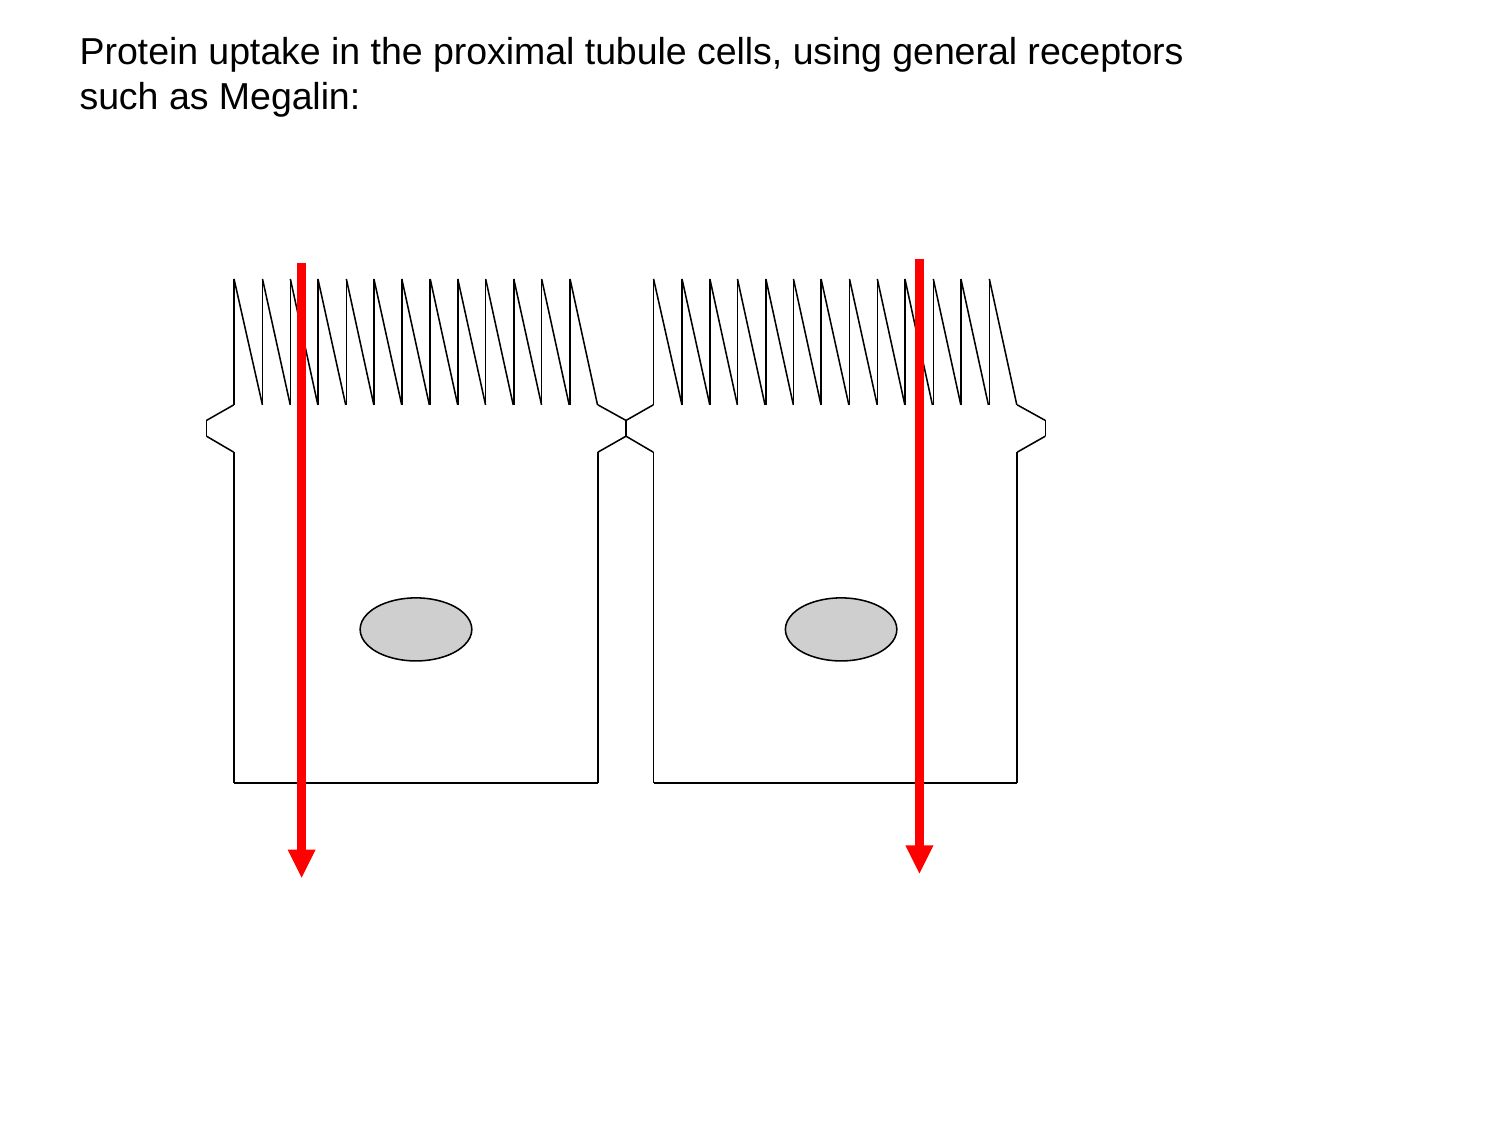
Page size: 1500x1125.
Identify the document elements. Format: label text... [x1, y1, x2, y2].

text_box [785, 597, 897, 661]
text_box [360, 597, 472, 661]
text_box Protein uptake in the proximal tubule cells, using general receptors such as Megalin: [64, 18, 1282, 125]
